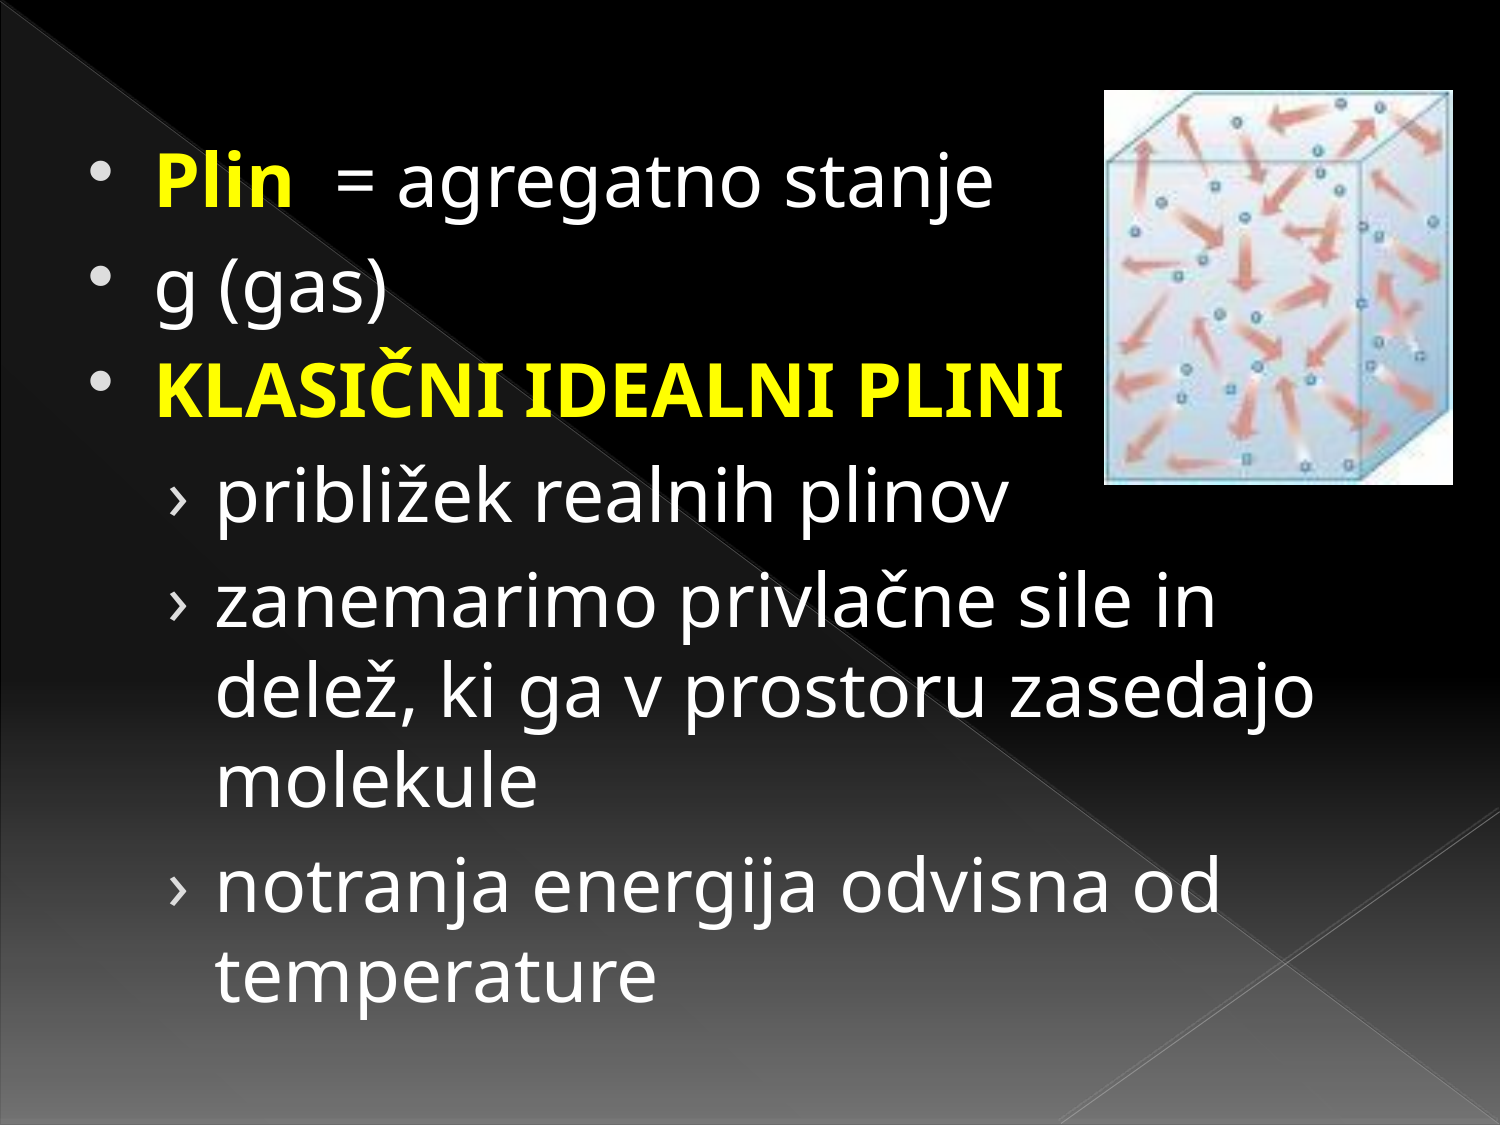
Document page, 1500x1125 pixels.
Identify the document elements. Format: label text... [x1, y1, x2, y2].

list Plin = agregatno stanje g (gas) KLASIČNI IDEALNI PLINI približek realnih plinov zanemarimo privlačne sile in delež, ki ga v prostoru zasedajo molekule notranja energija odvisna od temperature [64, 125, 1415, 1071]
picture [1104, 90, 1453, 485]
